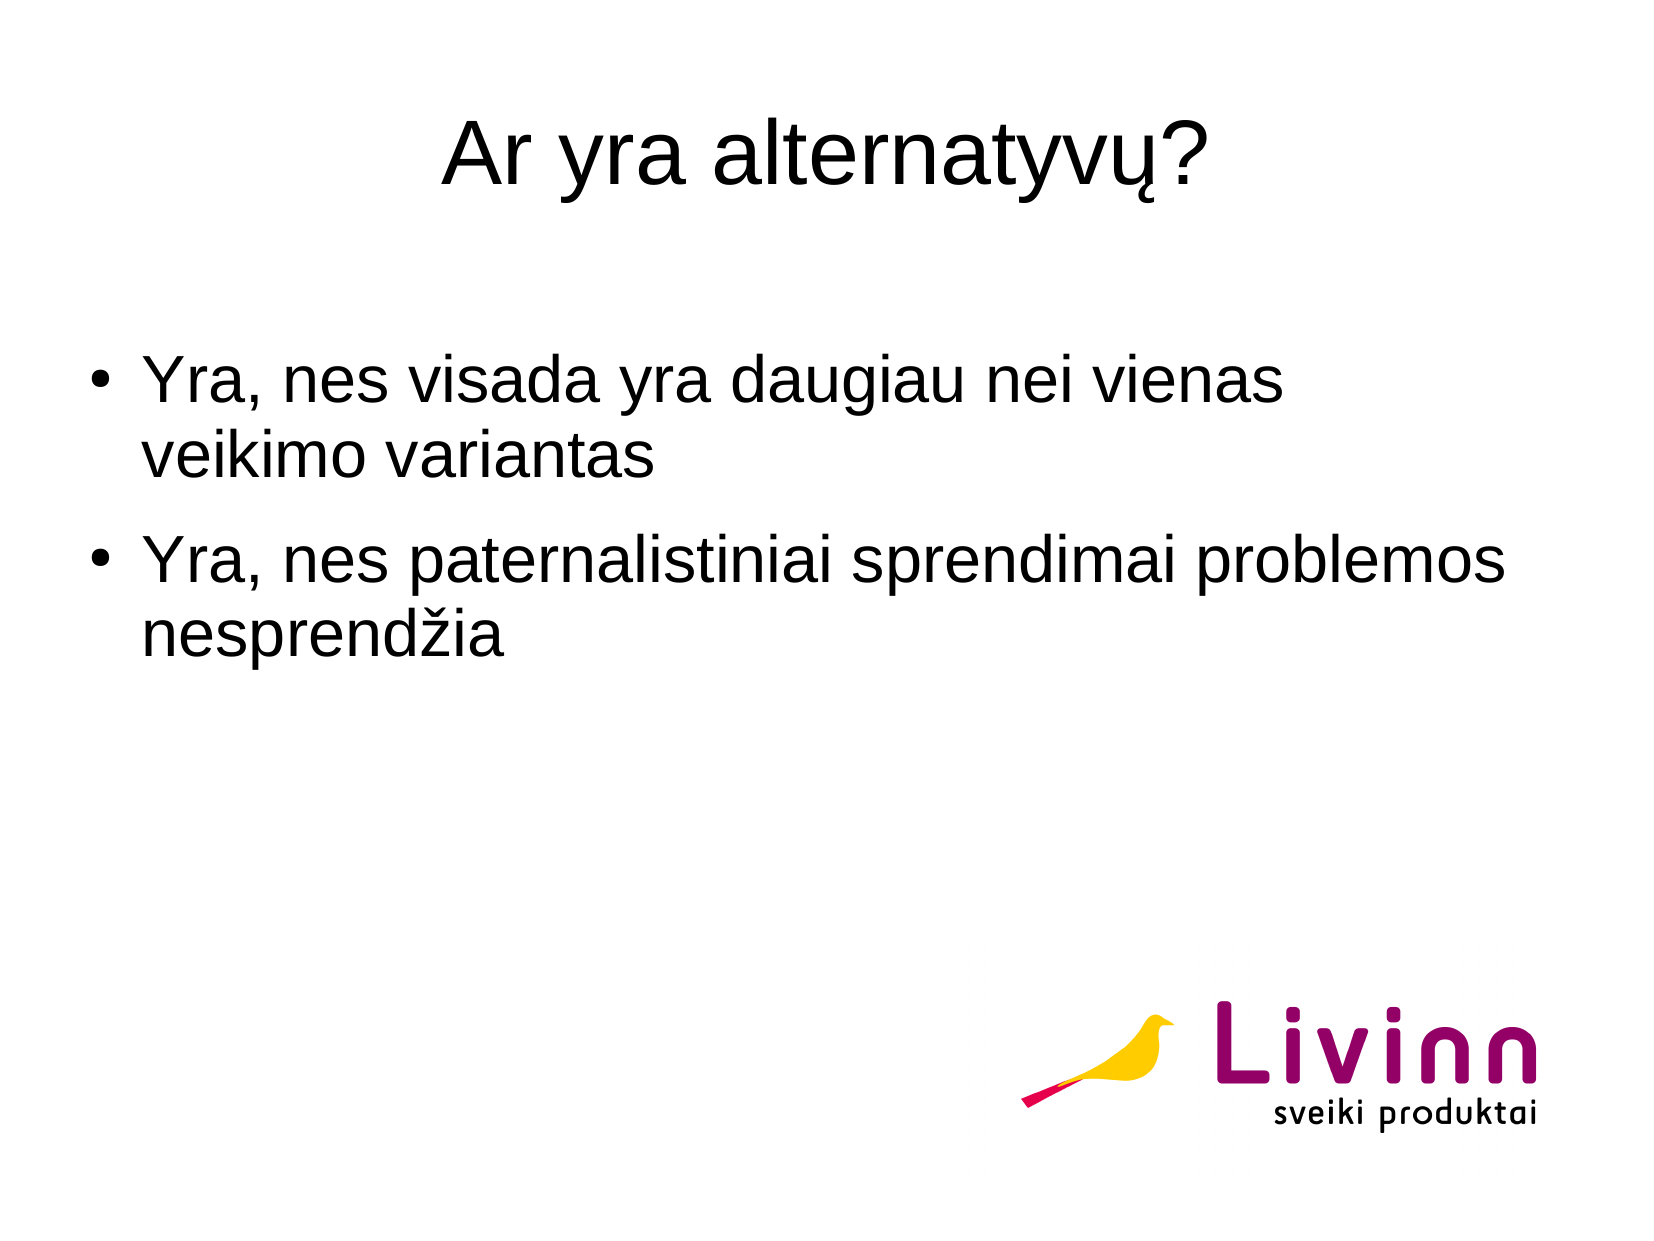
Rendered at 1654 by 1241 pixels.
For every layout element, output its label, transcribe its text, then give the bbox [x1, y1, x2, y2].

list Yra, nes visada yra daugiau nei vienas veikimo variantas Yra, nes paternalistiniai sprendimai problemos nesprendžia [70, 342, 1526, 945]
title Ar yra alternatyvų? [82, 49, 1571, 257]
picture [968, 944, 1595, 1182]
